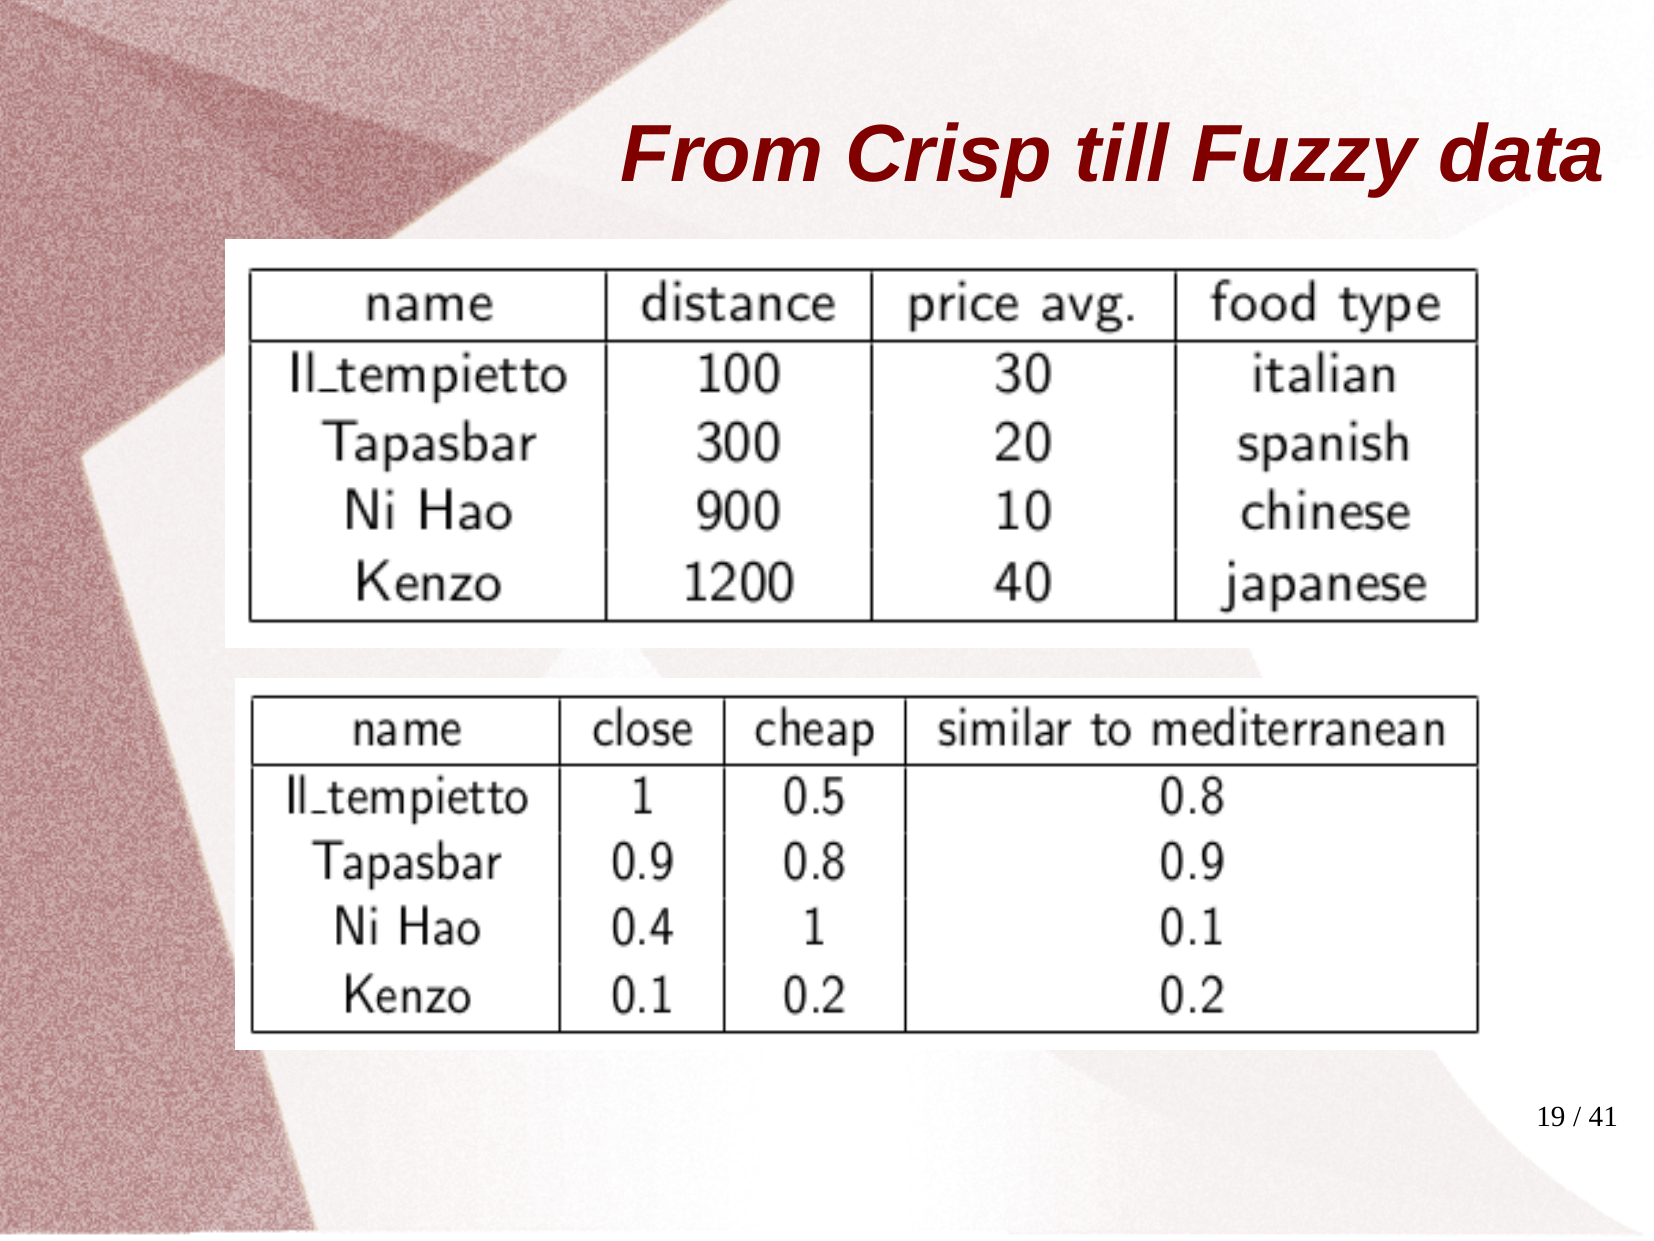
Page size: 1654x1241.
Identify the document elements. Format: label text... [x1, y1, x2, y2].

picture [0, 0, 1654, 1241]
title From Crisp till Fuzzy data [596, 49, 1607, 257]
